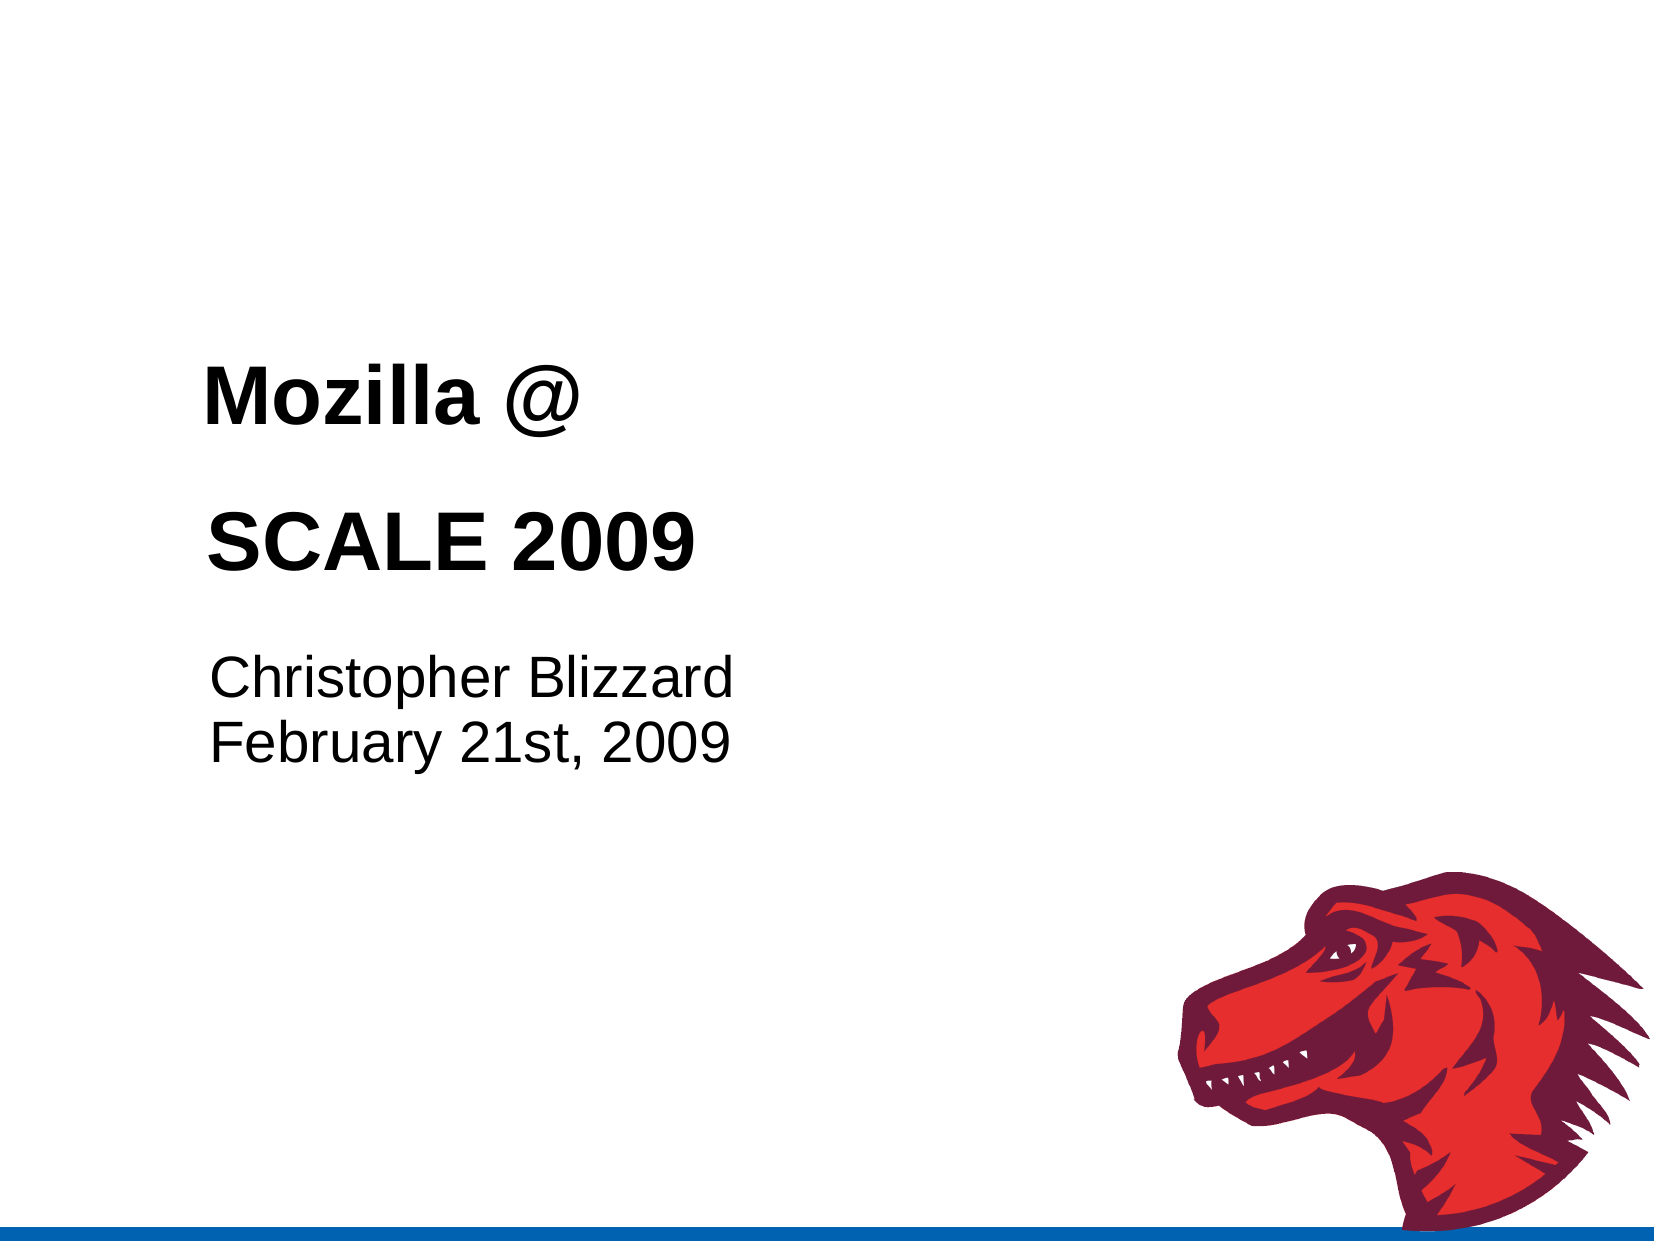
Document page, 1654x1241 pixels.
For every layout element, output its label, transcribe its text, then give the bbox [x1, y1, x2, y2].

picture [1171, 872, 1654, 1241]
text_box Christopher Blizzard February 21st, 2009 [194, 637, 750, 783]
text_box SCALE 2009 [192, 487, 712, 596]
text_box Mozilla @ [187, 342, 600, 451]
